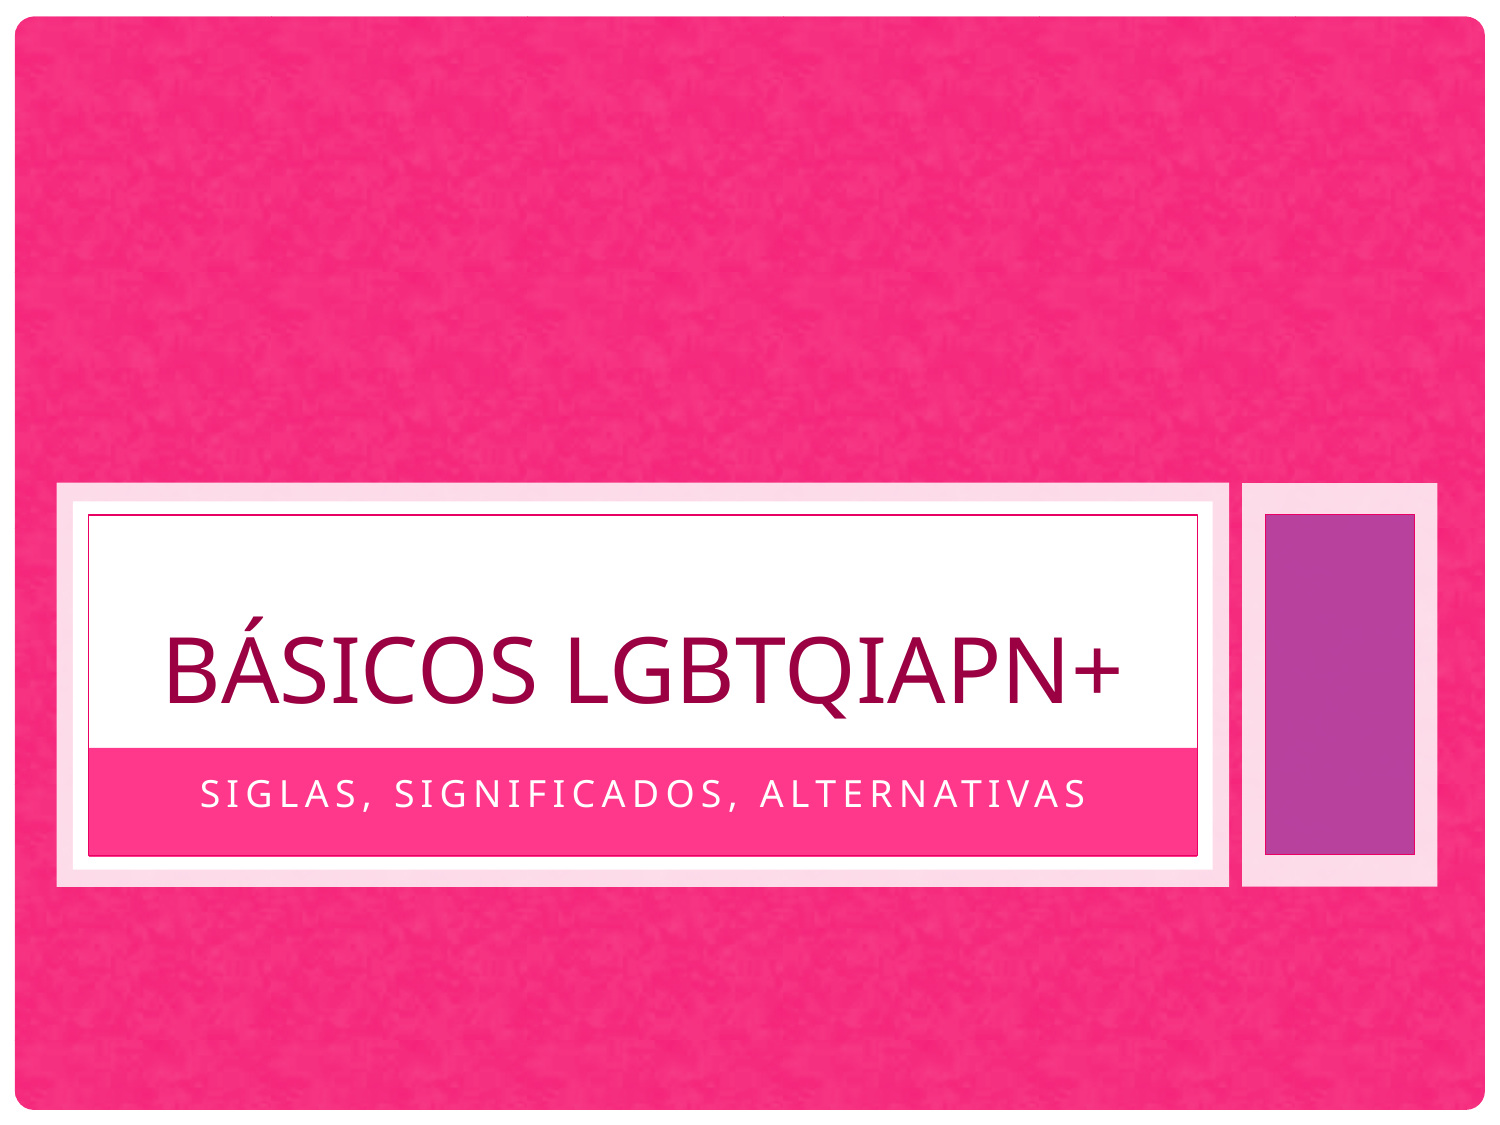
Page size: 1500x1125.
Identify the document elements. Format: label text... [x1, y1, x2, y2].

picture [14, 16, 1485, 1110]
title Básicos lgbtqiapn+ [99, 529, 1187, 730]
subtitle Siglas, Significados, Alternativas [105, 762, 1181, 838]
